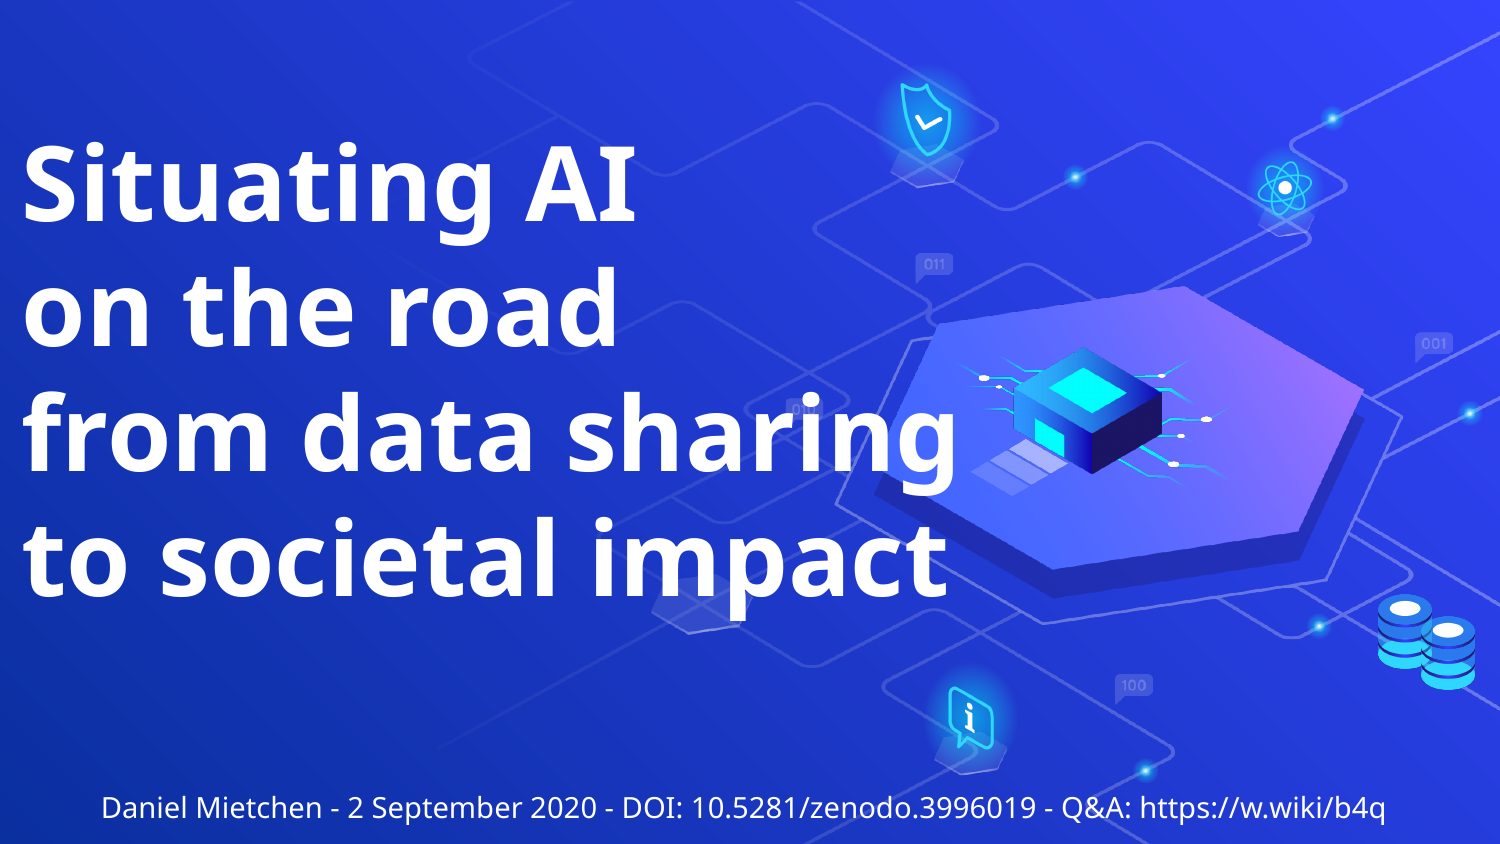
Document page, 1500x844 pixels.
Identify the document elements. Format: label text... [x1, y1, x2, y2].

text_box Daniel Mietchen - 2 September 2020 - DOI: 10.5281/zenodo.3996019 - Q&A: https://w.wiki/b4q [18, 774, 1471, 832]
picture [0, 0, 1500, 844]
title Situating AI on the road from data sharing to societal impact [21, 95, 1500, 640]
picture [1245, 145, 1325, 232]
picture [953, 347, 1236, 496]
